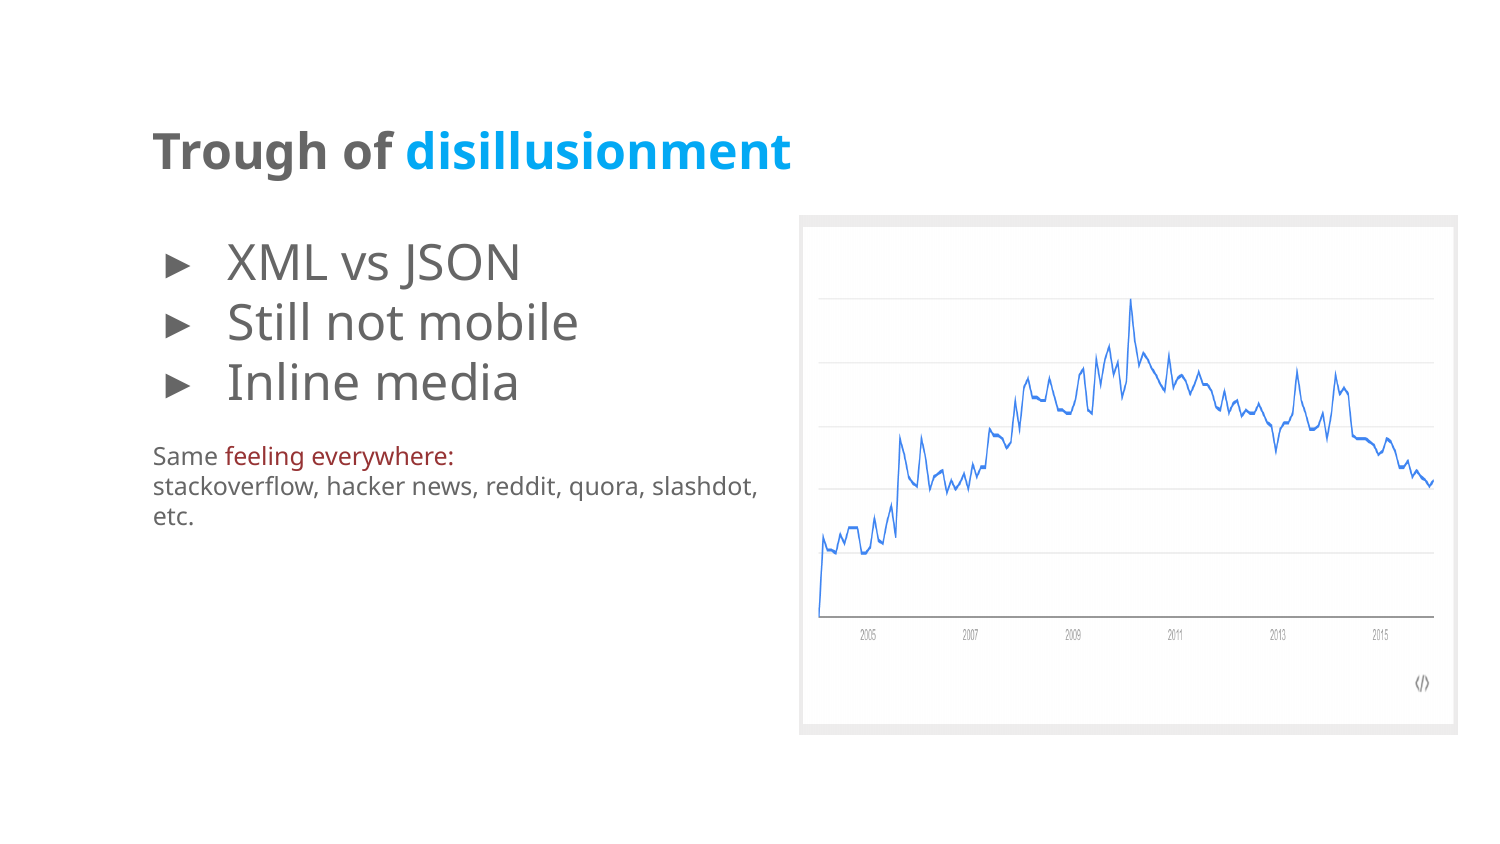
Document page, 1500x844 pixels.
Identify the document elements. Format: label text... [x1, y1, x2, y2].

title Trough of disillusionment [137, 115, 1007, 195]
list XML vs JSON Still not mobile Inline media Same feeling everywhere: stackoverflow, hacker news, reddit, quora, slashdot, etc. [137, 215, 819, 586]
picture [799, 215, 1458, 735]
